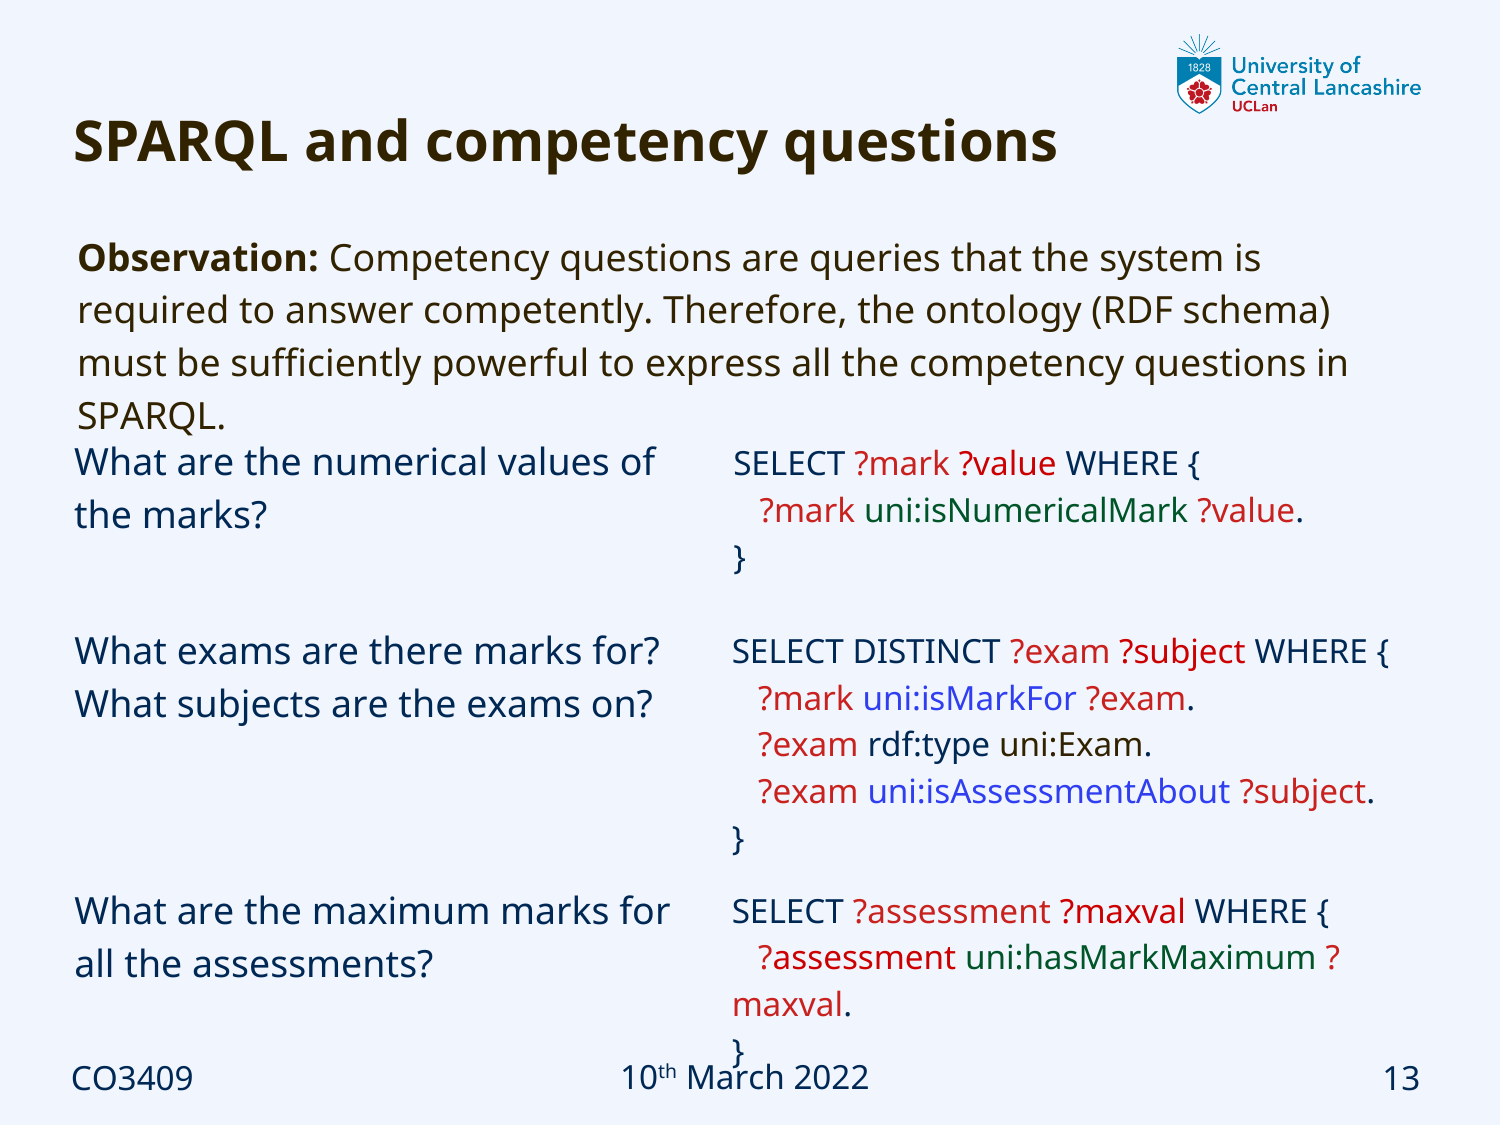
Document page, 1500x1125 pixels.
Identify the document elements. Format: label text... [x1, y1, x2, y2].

text_box SELECT DISTINCT ?exam ?subject WHERE { ?mark uni:isMarkFor ?exam. ?exam rdf:type uni:Exam. ?exam uni:isAssessmentAbout ?subject. } [717, 616, 1462, 865]
text_box SELECT ?mark ?value WHERE { ?mark uni:isNumericalMark ?value. } [718, 428, 1463, 638]
text_box What are the maximum marks for all the assessments? [59, 872, 695, 1007]
text_box What exams are there marks for? What subjects are the exams on? [59, 612, 695, 747]
title SPARQL and competency questions [58, 93, 1475, 186]
picture [1177, 34, 1421, 93]
text_box SELECT ?assessment ?maxval WHERE { ?assessment uni:hasMarkMaximum ?maxval. } [717, 876, 1462, 1085]
text_box Observation: Competency questions are queries that the system is required to answer competently. Therefore, the ontology (RDF schema) must be sufficiently powerful to express all the competency questions in SPARQL. [62, 218, 1404, 392]
text_box What are the numerical values of the marks? [59, 423, 695, 558]
